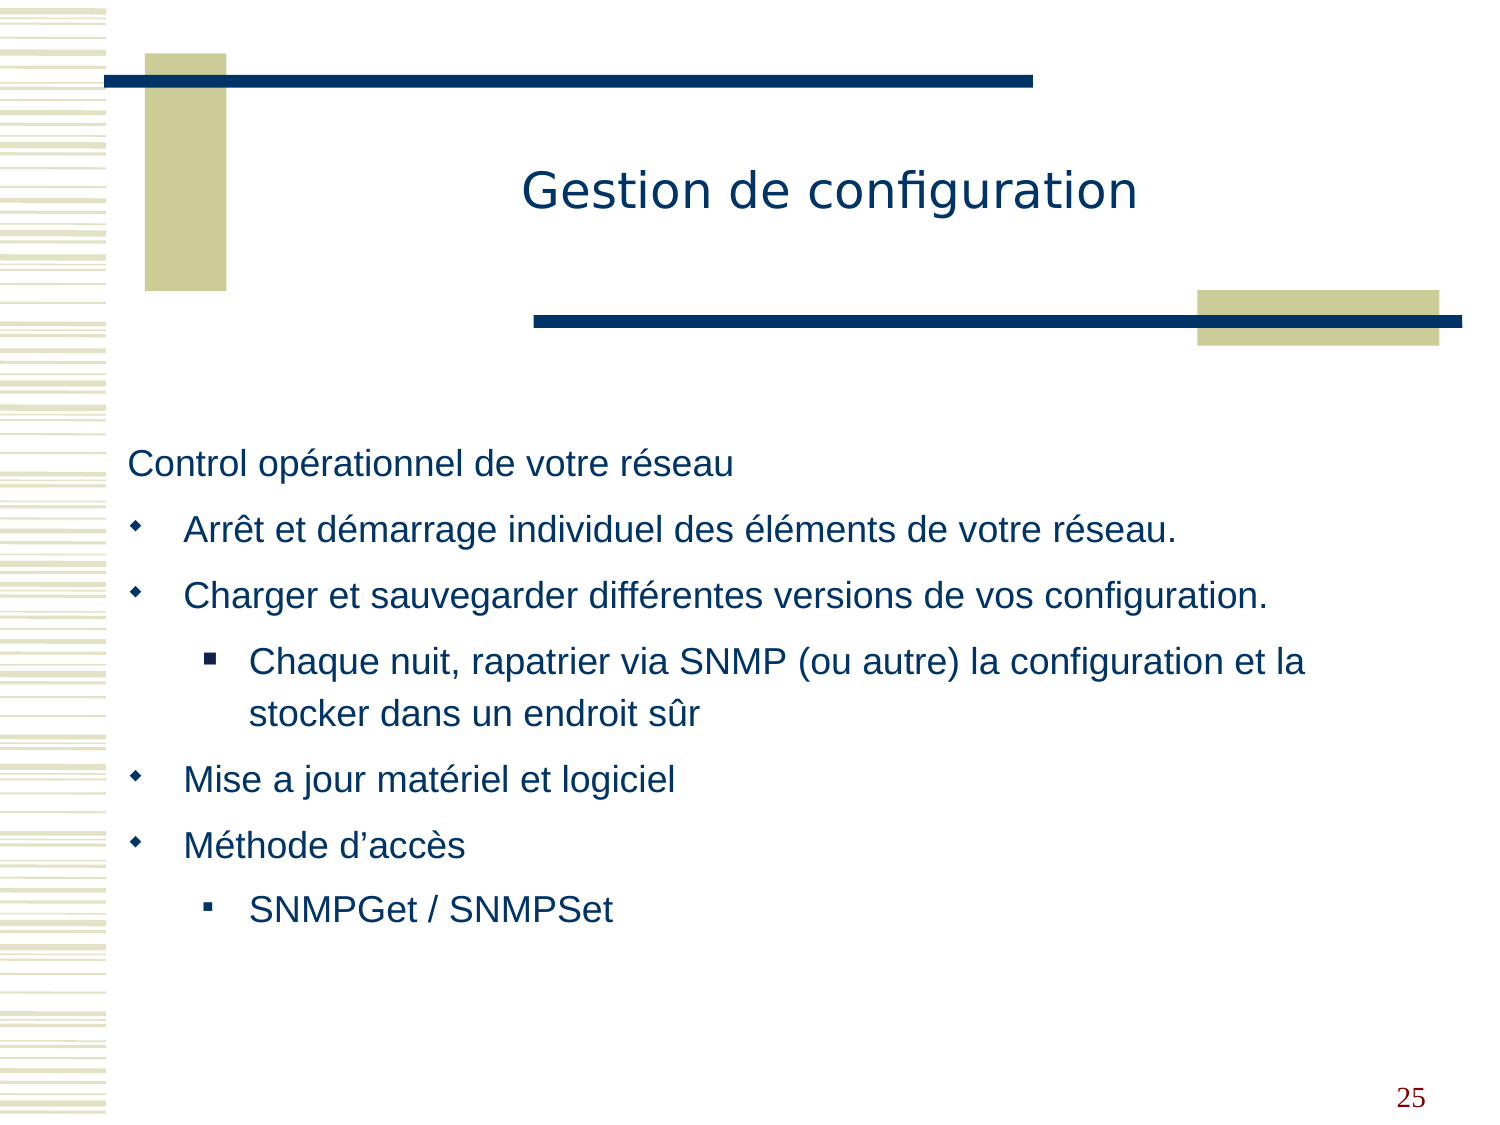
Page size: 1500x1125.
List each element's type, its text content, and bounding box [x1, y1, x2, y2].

title Gestion de configuration [225, 99, 1437, 289]
list Control opérationnel de votre réseau Arrêt et démarrage individuel des éléments de votre réseau. Charger et sauvegarder différentes versions de vos configuration. Chaque nuit, rapatrier via SNMP (ou autre) la configuration et la stocker dans un endroit sûr Mise a jour matériel et logiciel Méthode d’accès SNMPGet / SNMPSet [112, 424, 1418, 1054]
